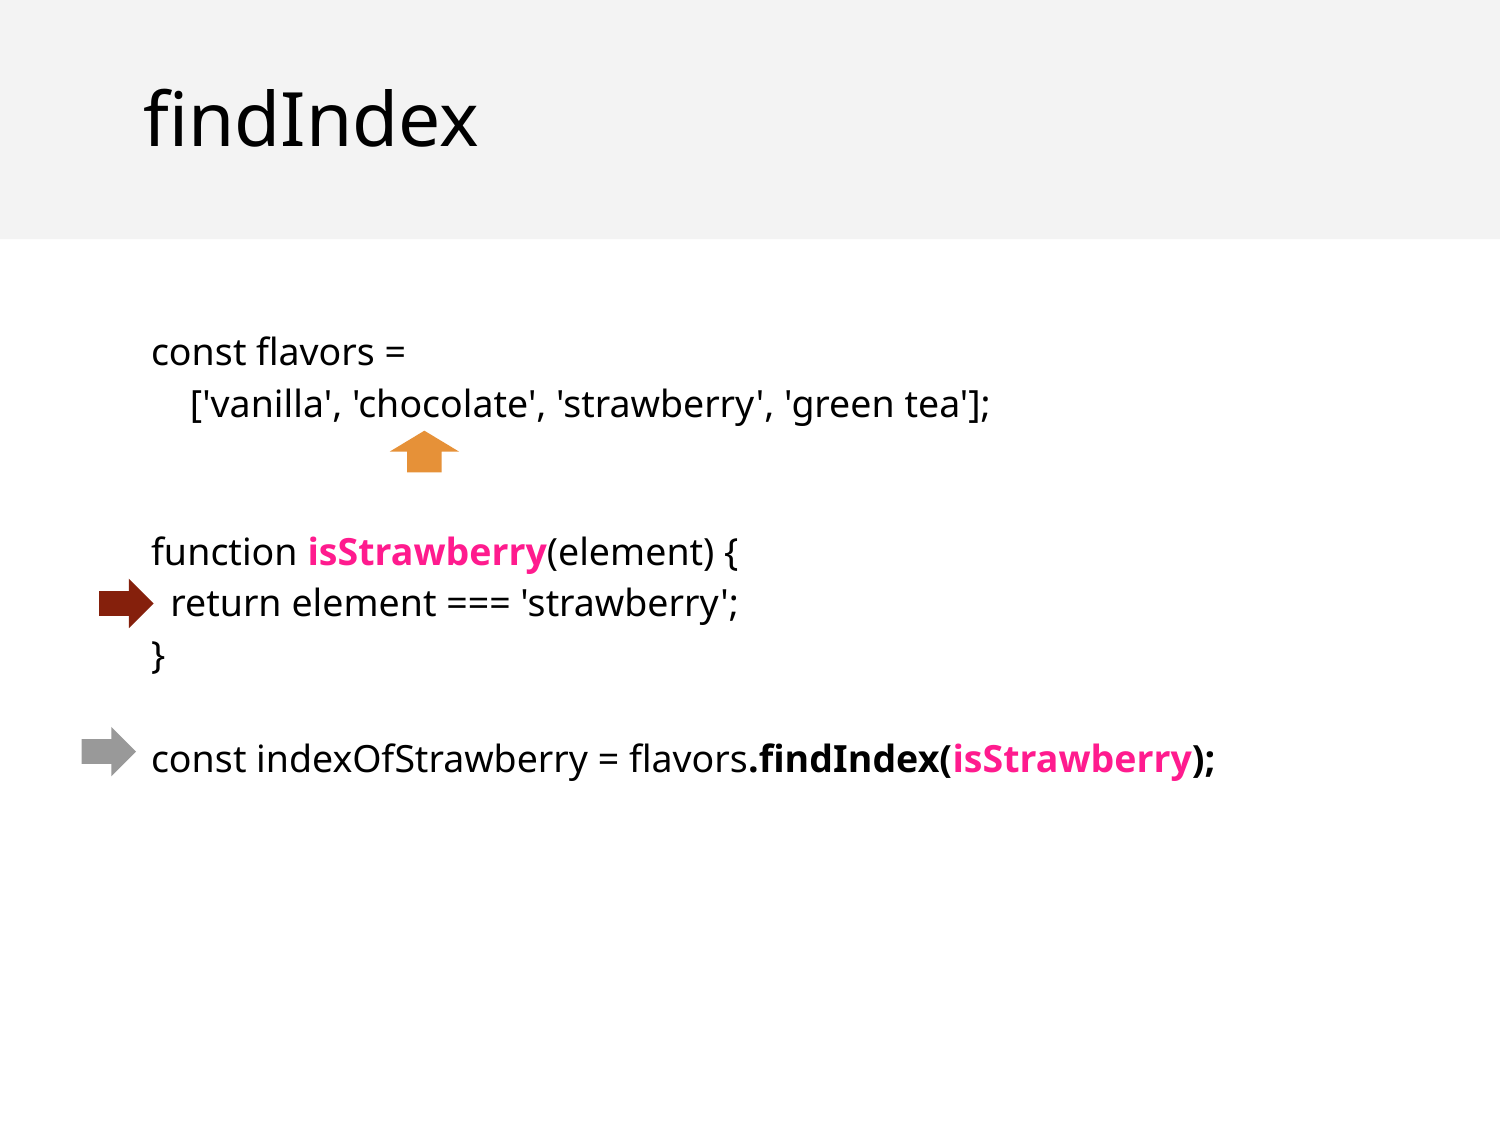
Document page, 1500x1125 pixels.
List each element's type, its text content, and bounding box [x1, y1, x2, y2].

text_box [99, 578, 154, 629]
text_box function isStrawberry(element) { return element === 'strawberry'; } const indexOfStrawberry = flavors.findIndex(isStrawberry); [135, 505, 1380, 807]
title findIndex [128, 56, 1372, 183]
text_box [81, 726, 137, 777]
text_box const flavors = ['vanilla', 'chocolate', 'strawberry', 'green tea']; [135, 306, 1380, 448]
text_box [389, 430, 460, 473]
